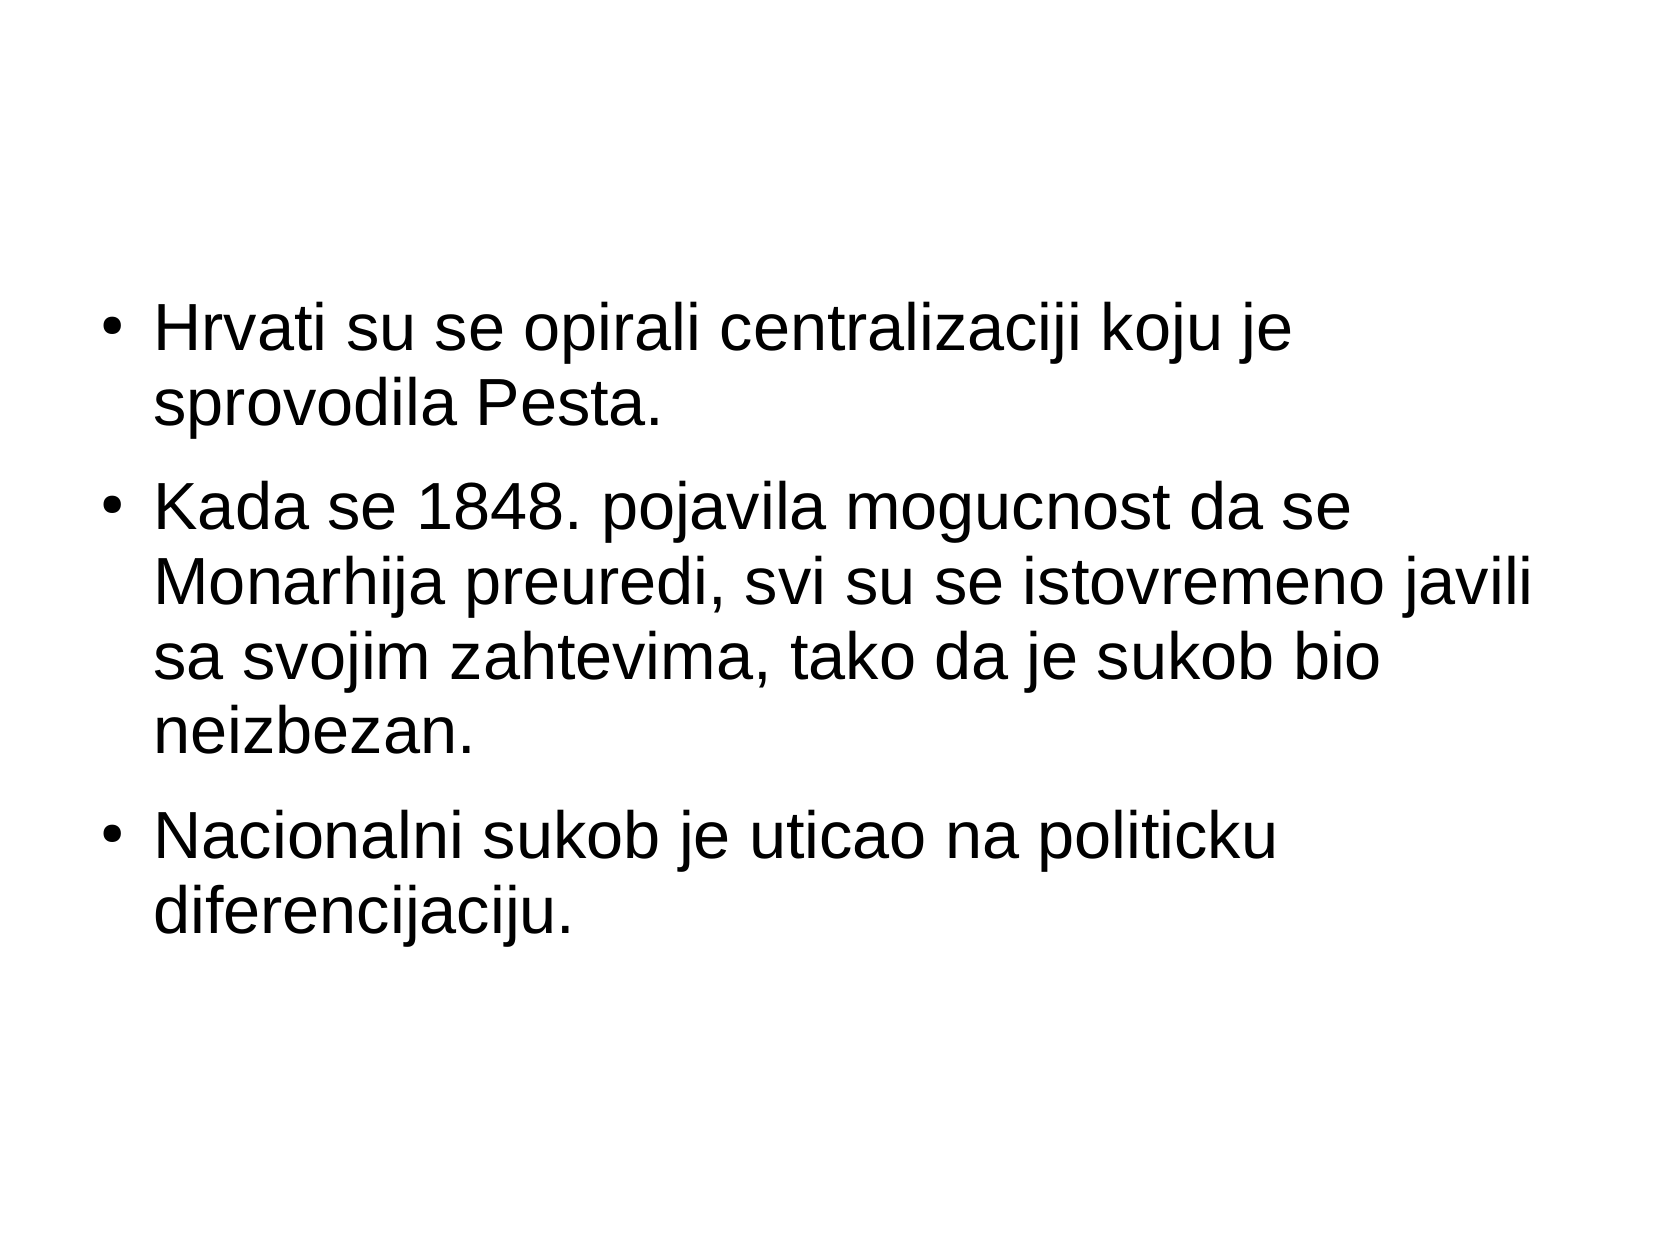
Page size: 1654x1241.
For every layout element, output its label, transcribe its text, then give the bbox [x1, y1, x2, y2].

list Hrvati su se opirali centralizaciji koju je sprovodila Pesta. Kada se 1848. pojavila mogucnost da se Monarhija preuredi, svi su se istovremeno javili sa svojim zahtevima, tako da je sukob bio neizbezan. Nacionalni sukob je uticao na politicku diferencijaciju. [82, 290, 1538, 1010]
